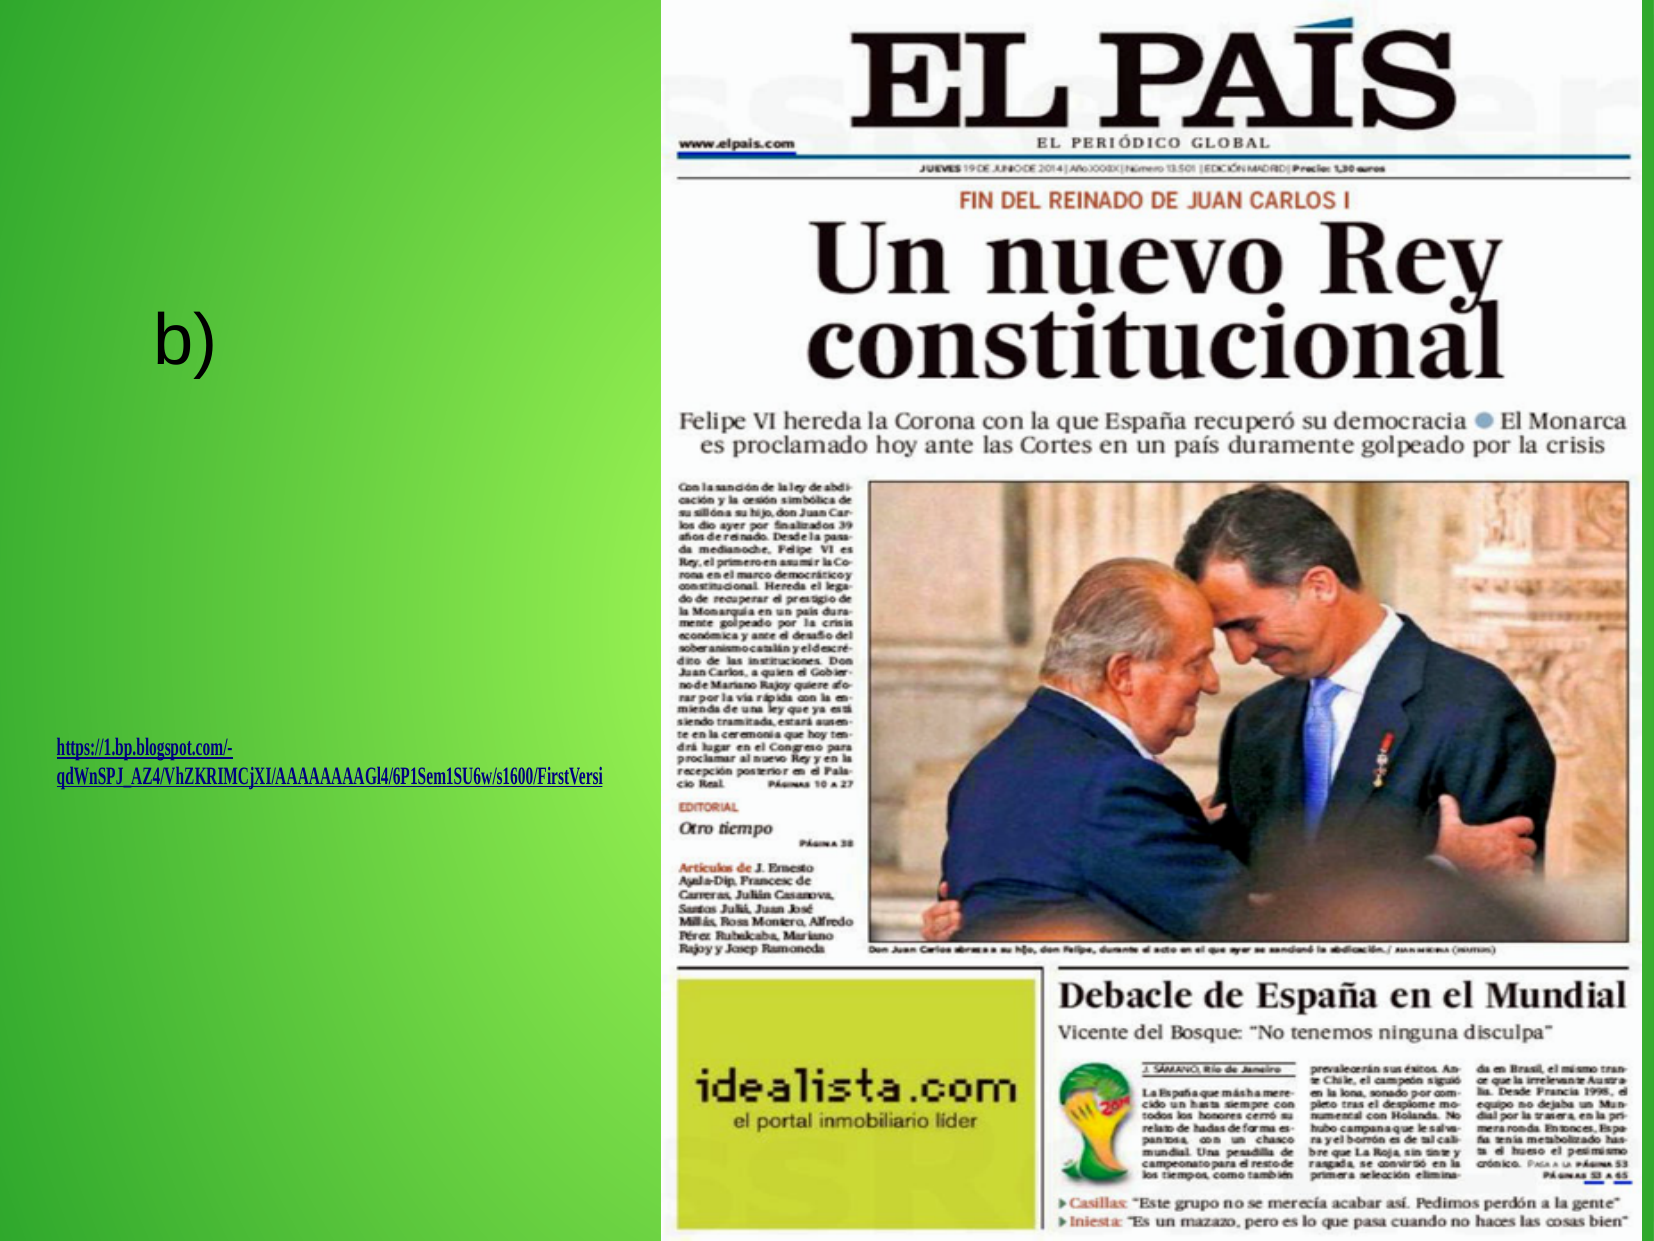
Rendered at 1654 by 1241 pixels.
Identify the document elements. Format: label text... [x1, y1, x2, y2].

list b) [82, 299, 661, 1019]
picture [661, 0, 1642, 1241]
chart [0, 614, 603, 791]
